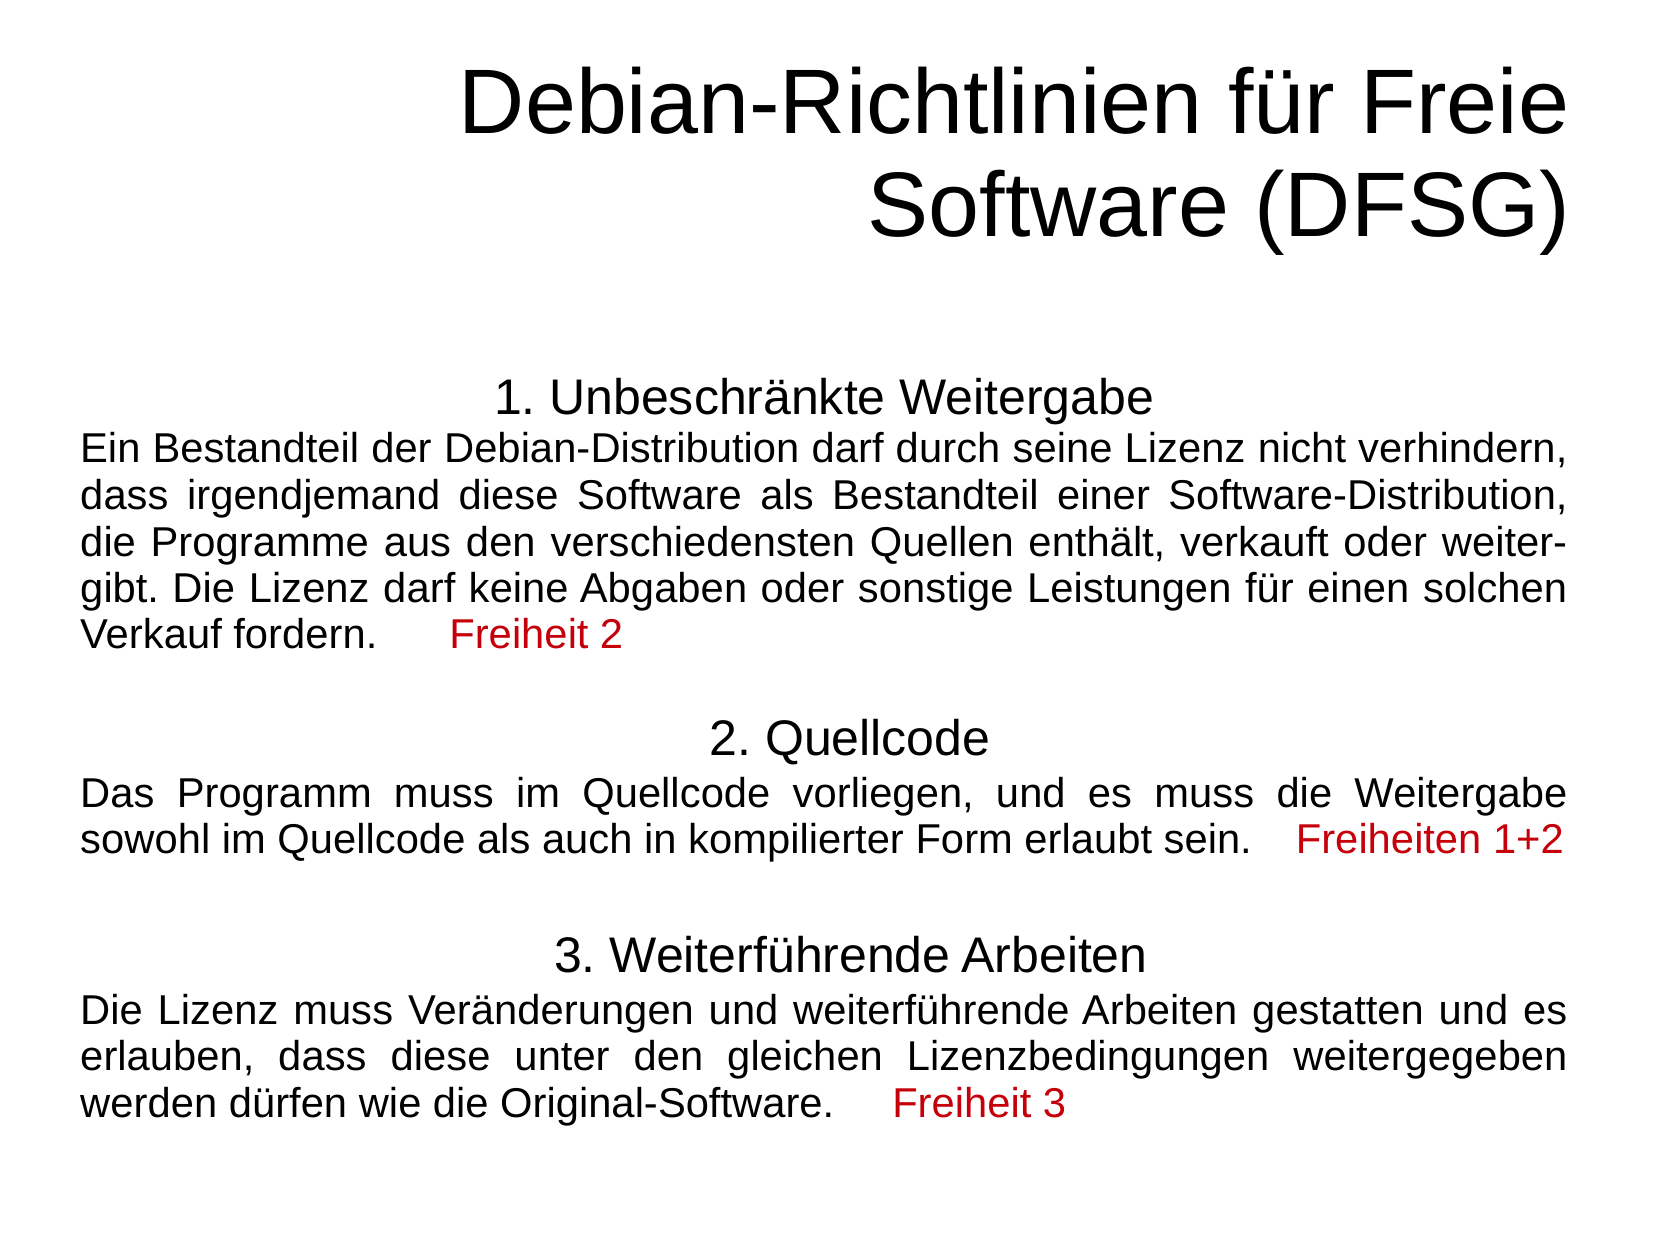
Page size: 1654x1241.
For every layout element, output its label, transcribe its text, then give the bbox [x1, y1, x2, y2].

title Debian-Richtlinien für Freie Software (DFSG) [82, 50, 1571, 256]
subtitle 1. Unbeschränkte Weitergabe Ein Bestandteil der Debian-Distribution darf durch seine Lizenz nicht verhindern, dass irgendjemand diese Software als Bestandteil einer Software-Distribution, die Programme aus den verschiedensten Quellen enthält, verkauft oder weiter-gibt. Die Lizenz darf keine Abgaben oder sonstige Leistungen für einen solchen Verkauf fordern. Freiheit 2 2. Quellcode Das Programm muss im Quellcode vorliegen, und es muss die Weitergabe sowohl im Quellcode als auch in kompilierter Form erlaubt sein. Freiheiten 1+2 3. Weiterführende Arbeiten Die Lizenz muss Veränderungen und weiterführende Arbeiten gestatten und es erlauben, dass diese unter den gleichen Lizenzbedingungen weitergegeben werden dürfen wie die Original-Software. Freiheit 3 [80, 246, 1569, 1222]
